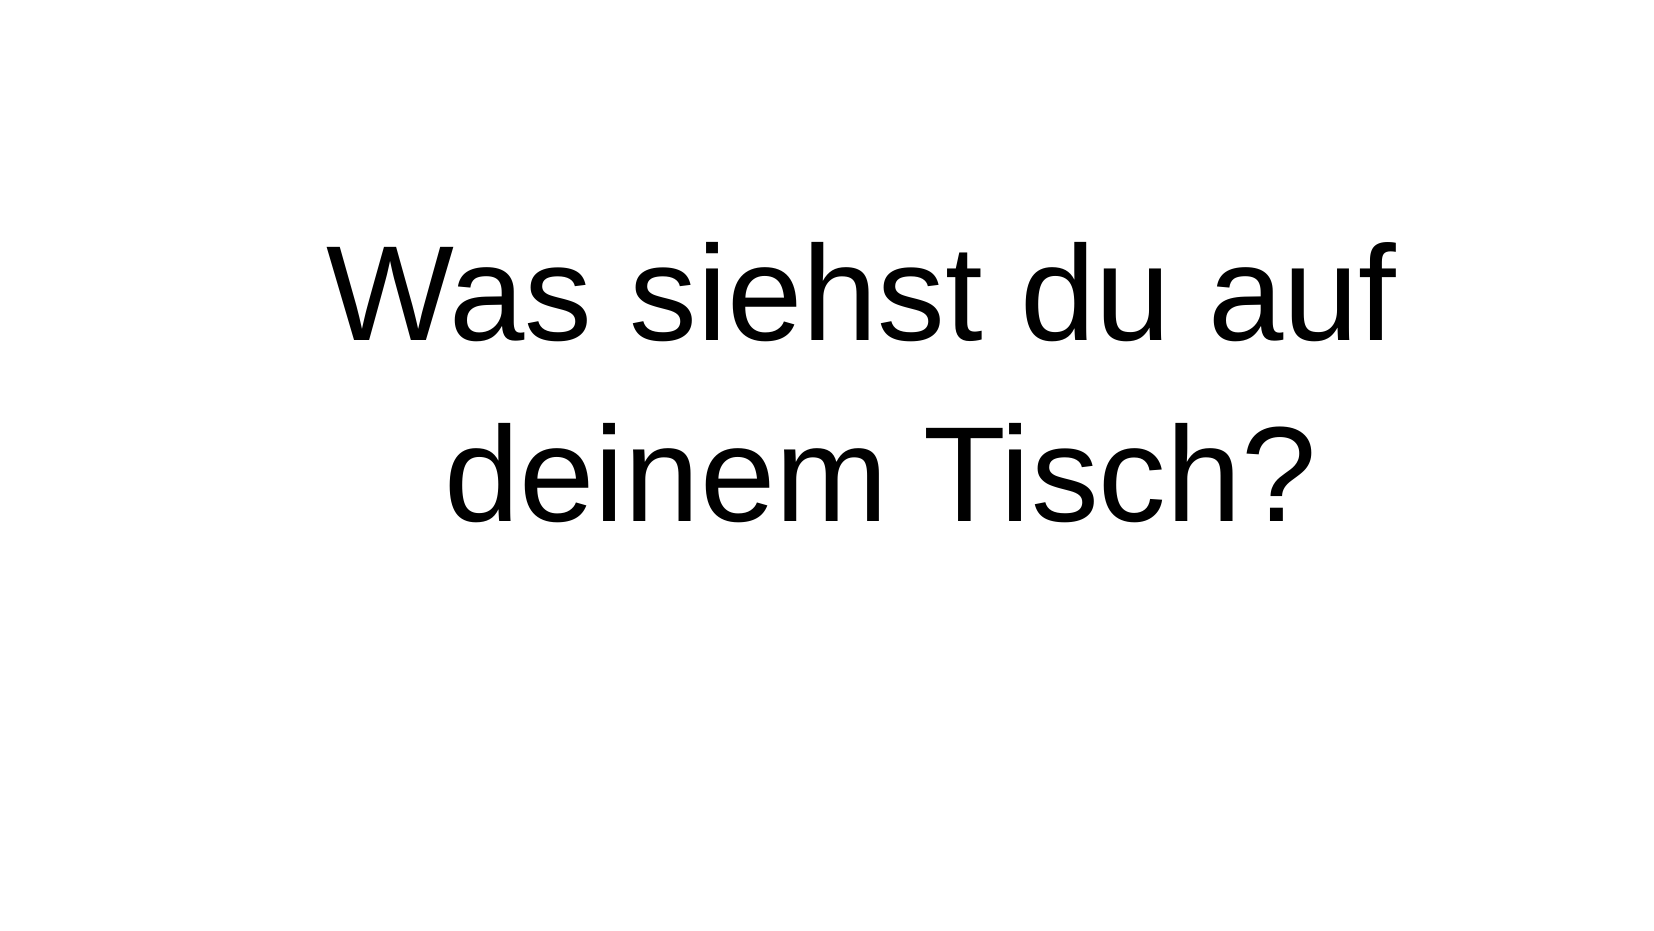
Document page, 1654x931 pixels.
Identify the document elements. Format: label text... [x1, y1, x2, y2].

list Was siehst du auf deinem Tisch? [82, 217, 1571, 758]
